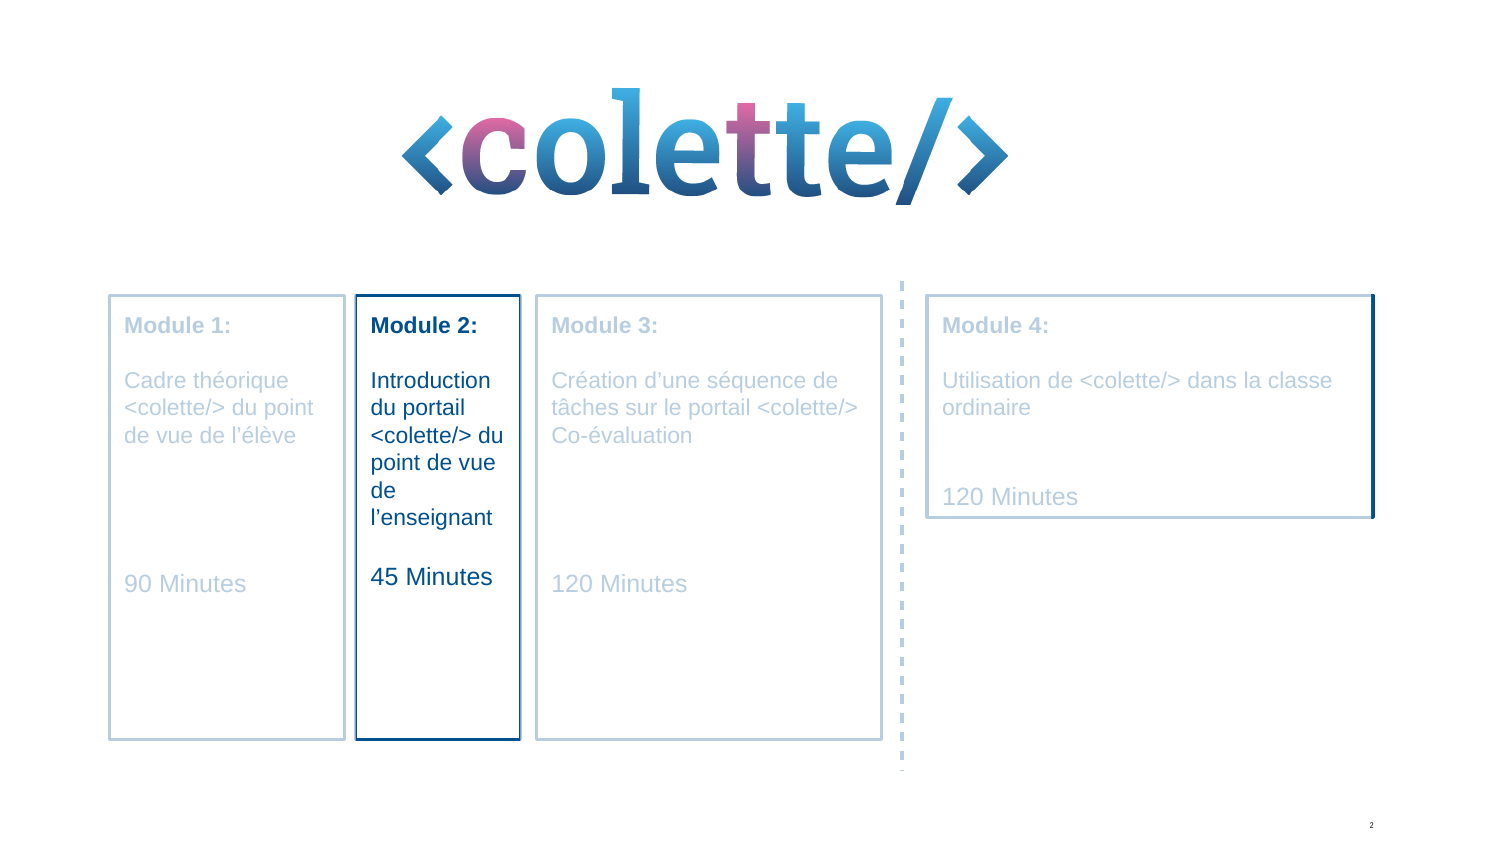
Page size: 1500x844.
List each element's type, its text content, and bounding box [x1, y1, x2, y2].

text_box [76, 266, 356, 769]
text_box ‹#› [1364, 819, 1478, 833]
text_box Module 2: Introduction du portail <colette/> du point de vue de l’enseignant 45 Minutes [356, 295, 520, 740]
text_box [520, 274, 1371, 778]
picture [306, 13, 1103, 279]
